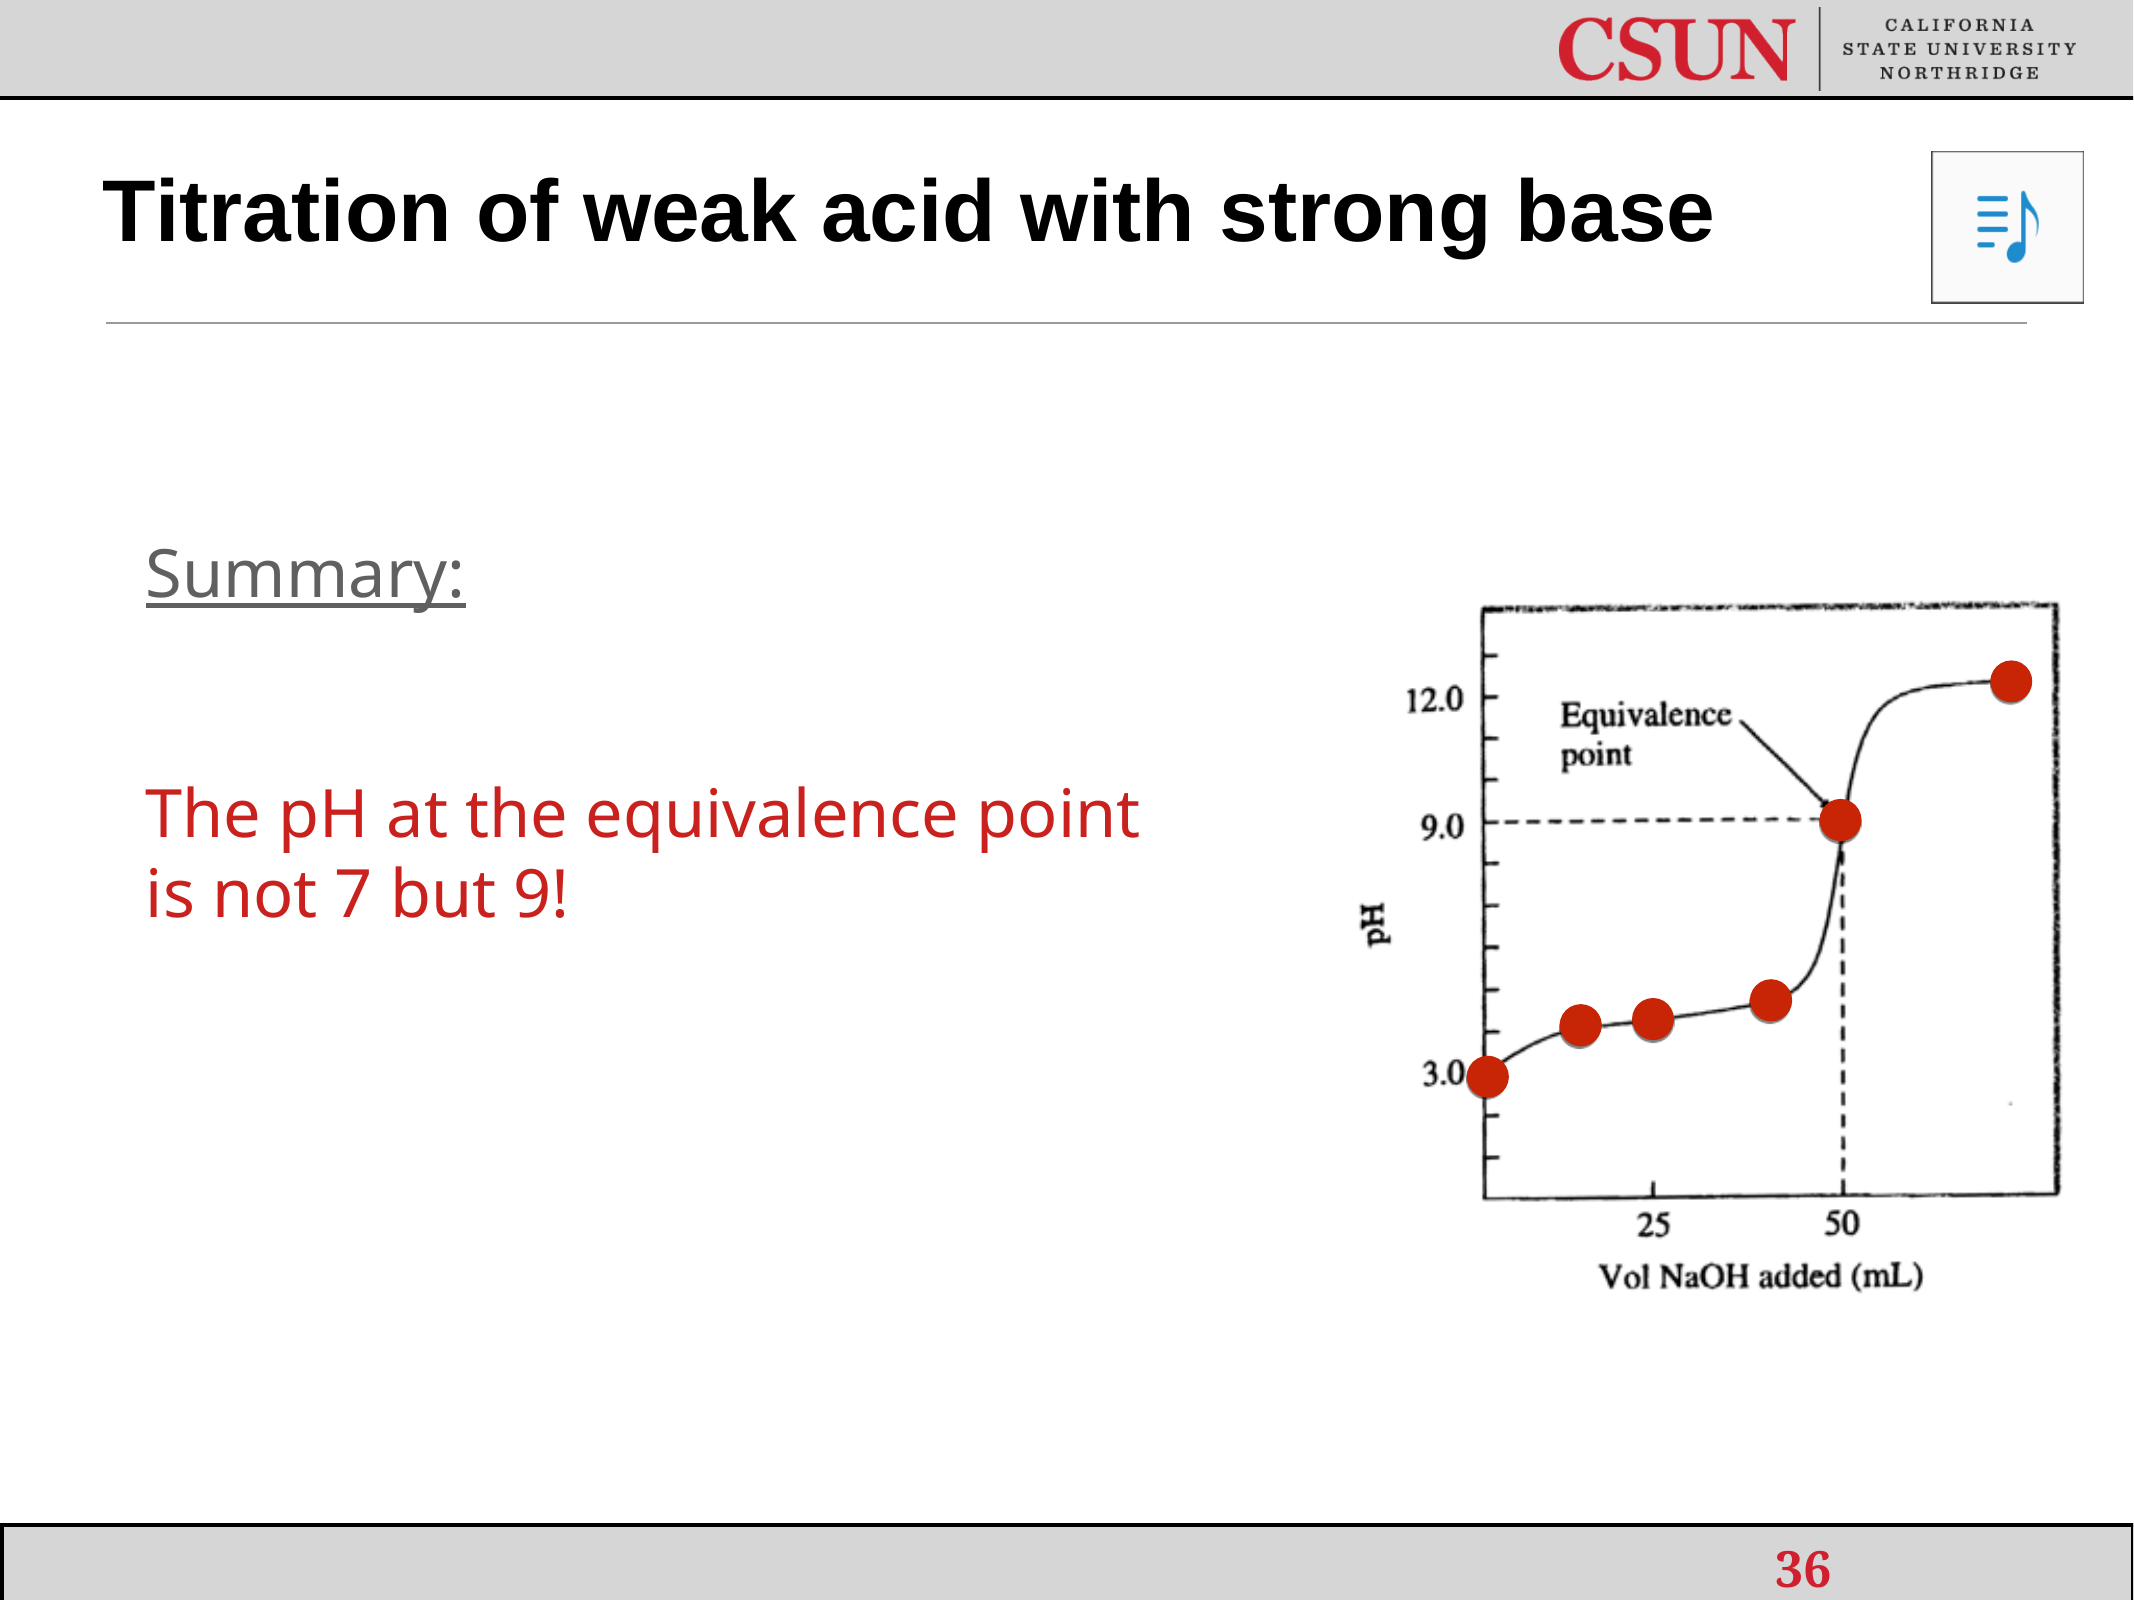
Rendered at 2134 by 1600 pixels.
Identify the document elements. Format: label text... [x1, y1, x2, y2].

picture [1559, 7, 2076, 91]
text_box [1930, 150, 2086, 305]
picture [1337, 587, 2071, 1304]
text_box [1632, 997, 1675, 1041]
title Titration of weak acid with strong base [93, 192, 2040, 362]
text_box [1990, 660, 2033, 703]
text_box [1749, 979, 1793, 1022]
list Summary: The pH at the equivalence point is not 7 but 9! [93, 362, 2116, 1396]
text_box [1819, 798, 1862, 842]
text_box [1466, 1055, 1509, 1098]
text_box [1559, 1004, 1602, 1047]
